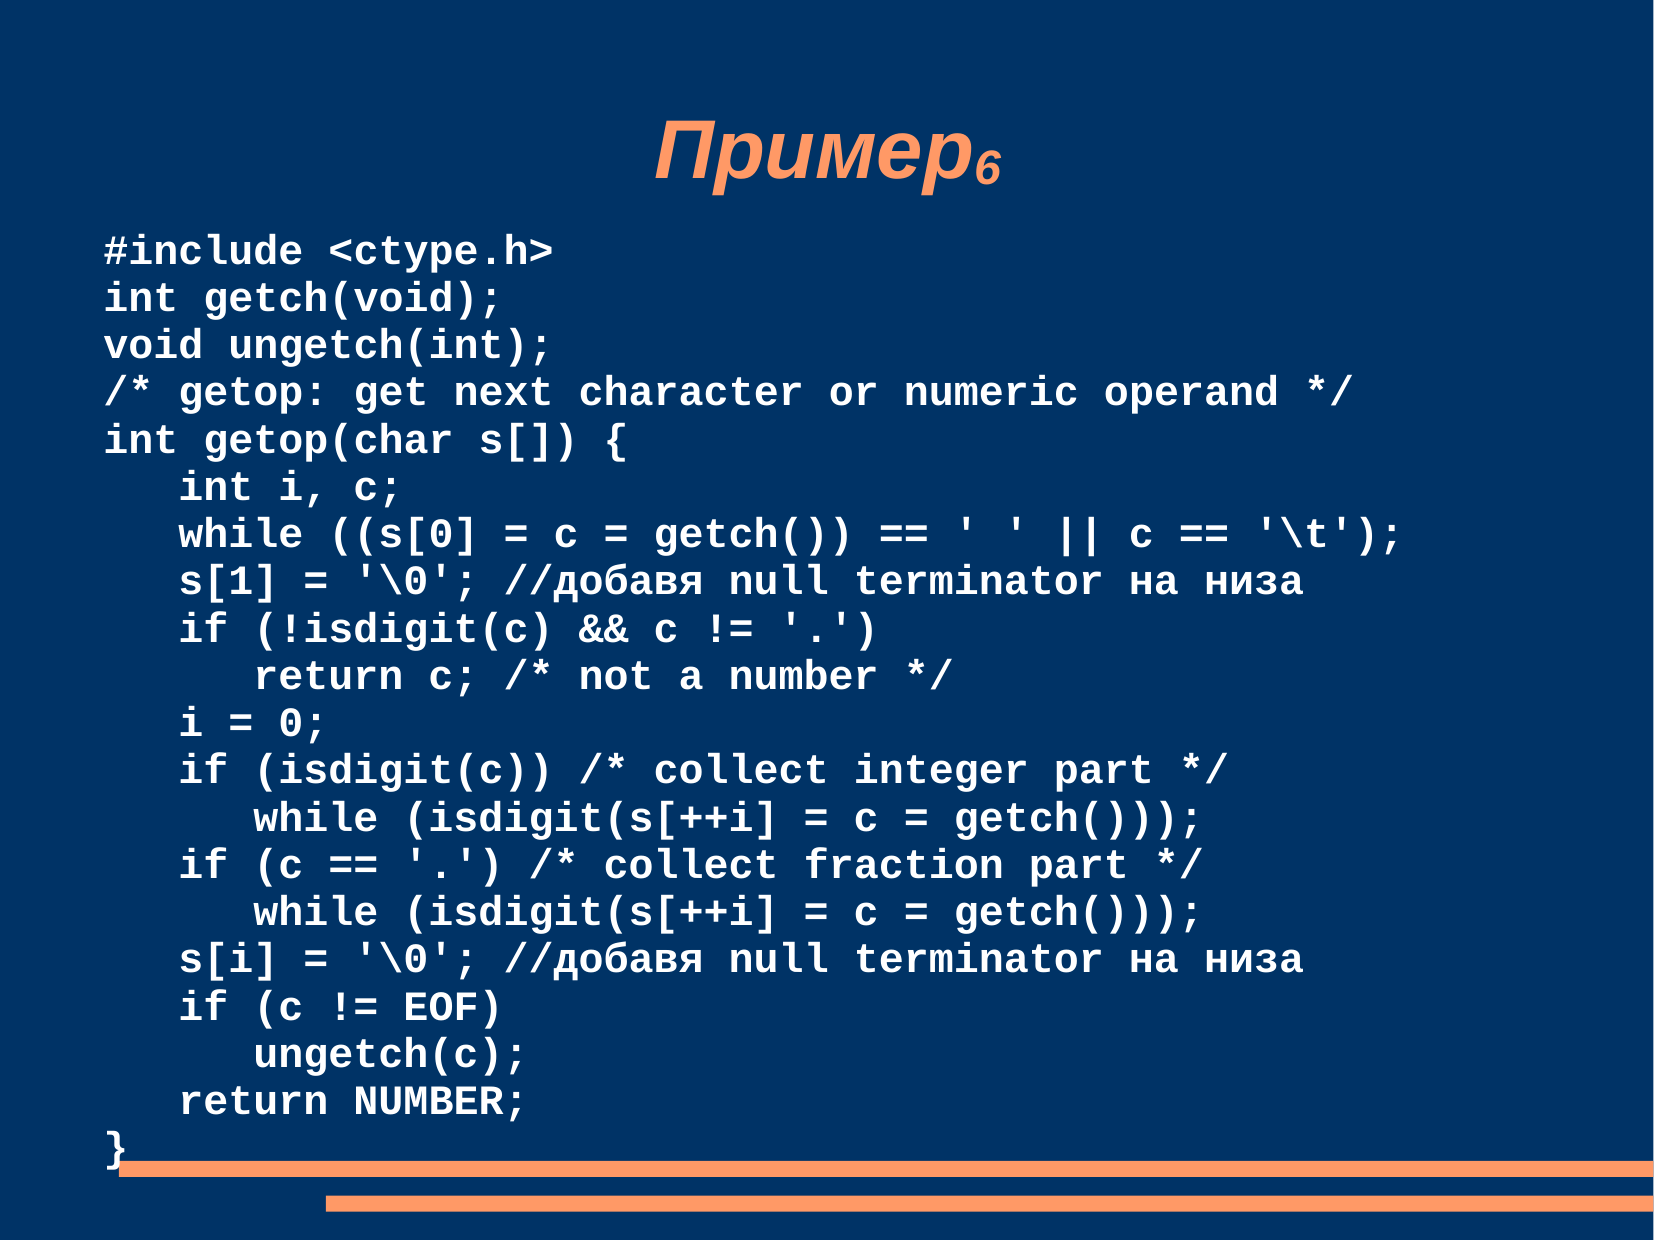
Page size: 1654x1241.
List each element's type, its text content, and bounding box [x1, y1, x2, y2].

text_box #include <ctype.h> int getch(void); void ungetch(int); /* getop: get next character or numeric operand */ int getop(char s[]) { int i, c; while ((s[0] = c = getch()) == ' ' || c == '\t'); s[1] = '\0'; //добавя null terminator на низа if (!isdigit(c) && c != '.') return c; /* not a number */ i = 0; if (isdigit(c)) /* collect integer part */ while (isdigit(s[++i] = c = getch())); if (c == '.') /* collect fraction part */ while (isdigit(s[++i] = c = getch())); s[i] = '\0'; //добавя null terminator на низа if (c != EOF) ungetch(c); return NUMBER; } [88, 222, 1625, 1241]
title Пример6 [121, 46, 1534, 222]
